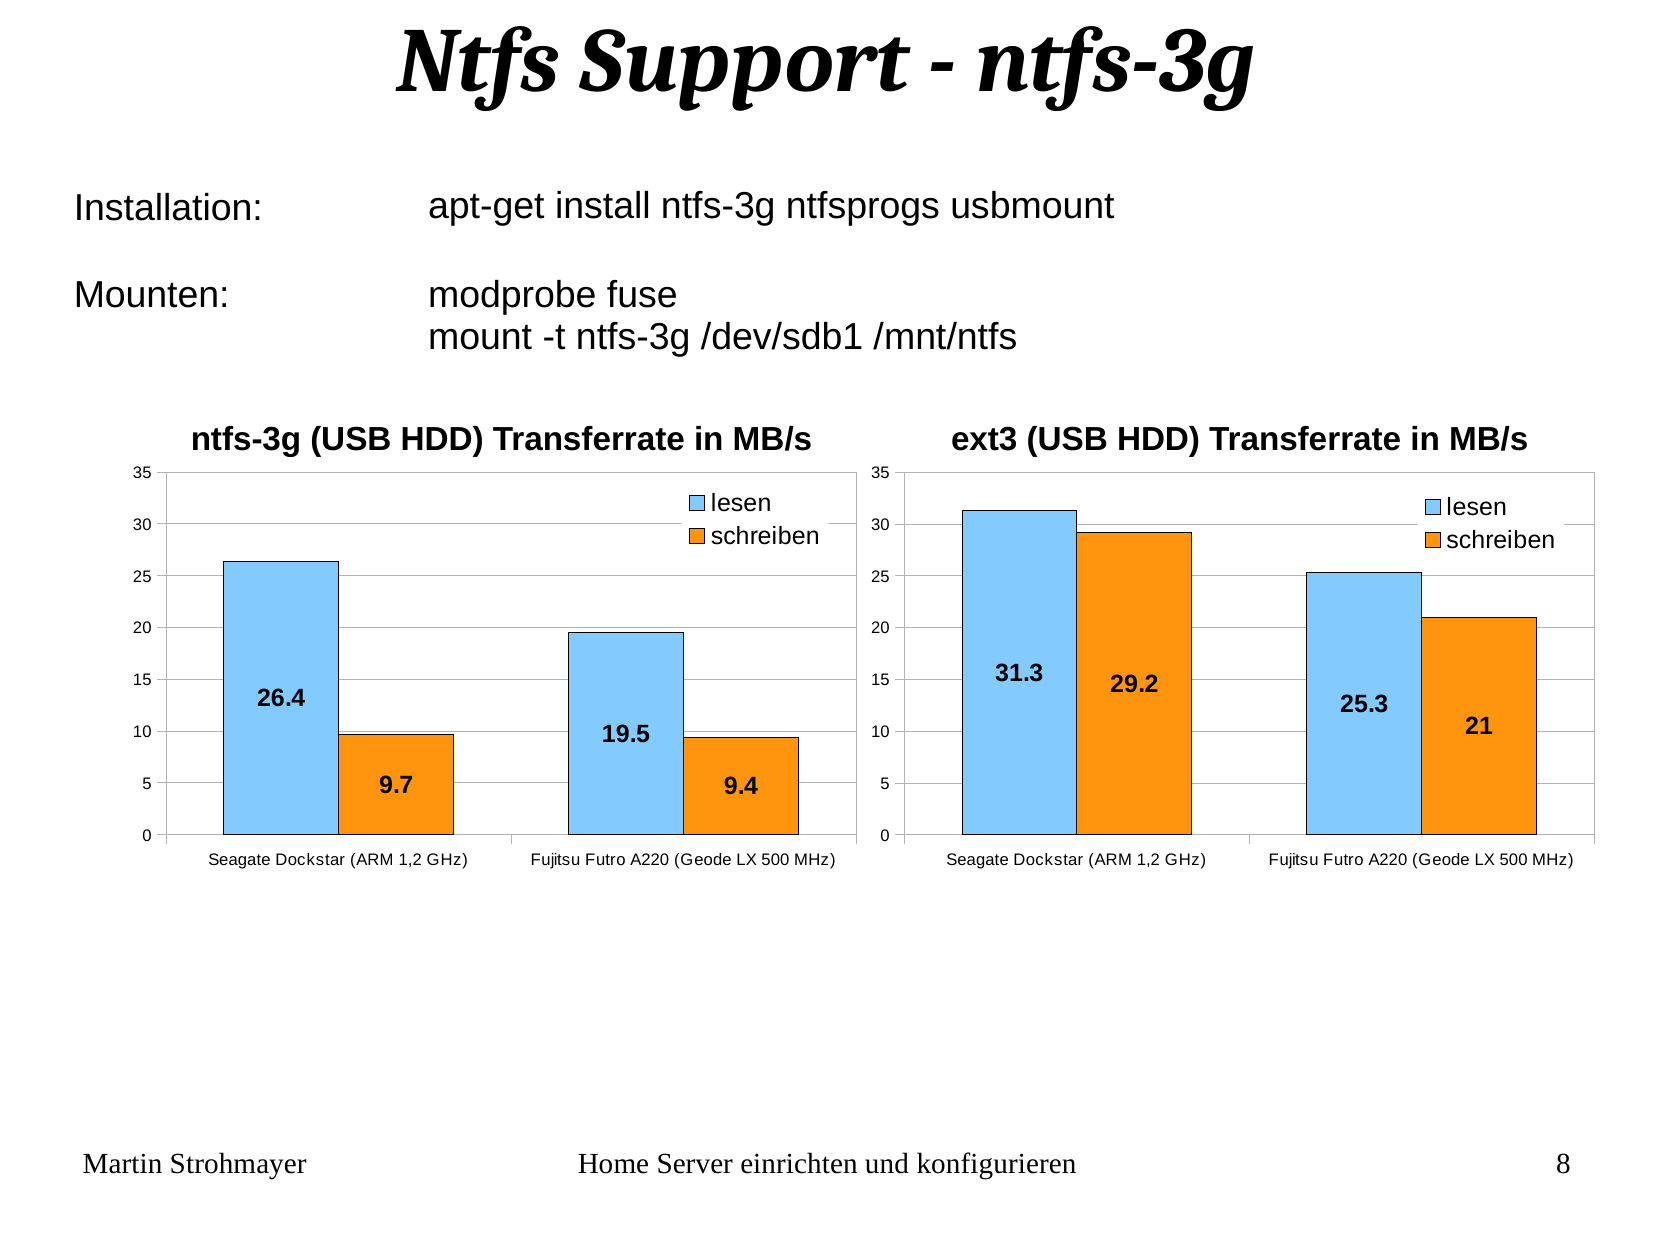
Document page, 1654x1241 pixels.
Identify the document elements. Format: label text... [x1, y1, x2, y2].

title Ntfs Support - ntfs-3g [0, 7, 1654, 116]
chart [118, 454, 1595, 886]
text_box ext3 (USB HDD) Transferrate in MB/s [885, 413, 1595, 473]
text_box apt-get install ntfs-3g ntfsprogs usbmount [413, 177, 1329, 235]
text_box Mounten: [59, 265, 384, 323]
text_box modprobe fuse mount -t ntfs-3g /dev/sdb1 /mnt/ntfs [413, 265, 1034, 365]
text_box Installation: [59, 179, 384, 237]
text_box ntfs-3g (USB HDD) Transferrate in MB/s [147, 413, 857, 467]
